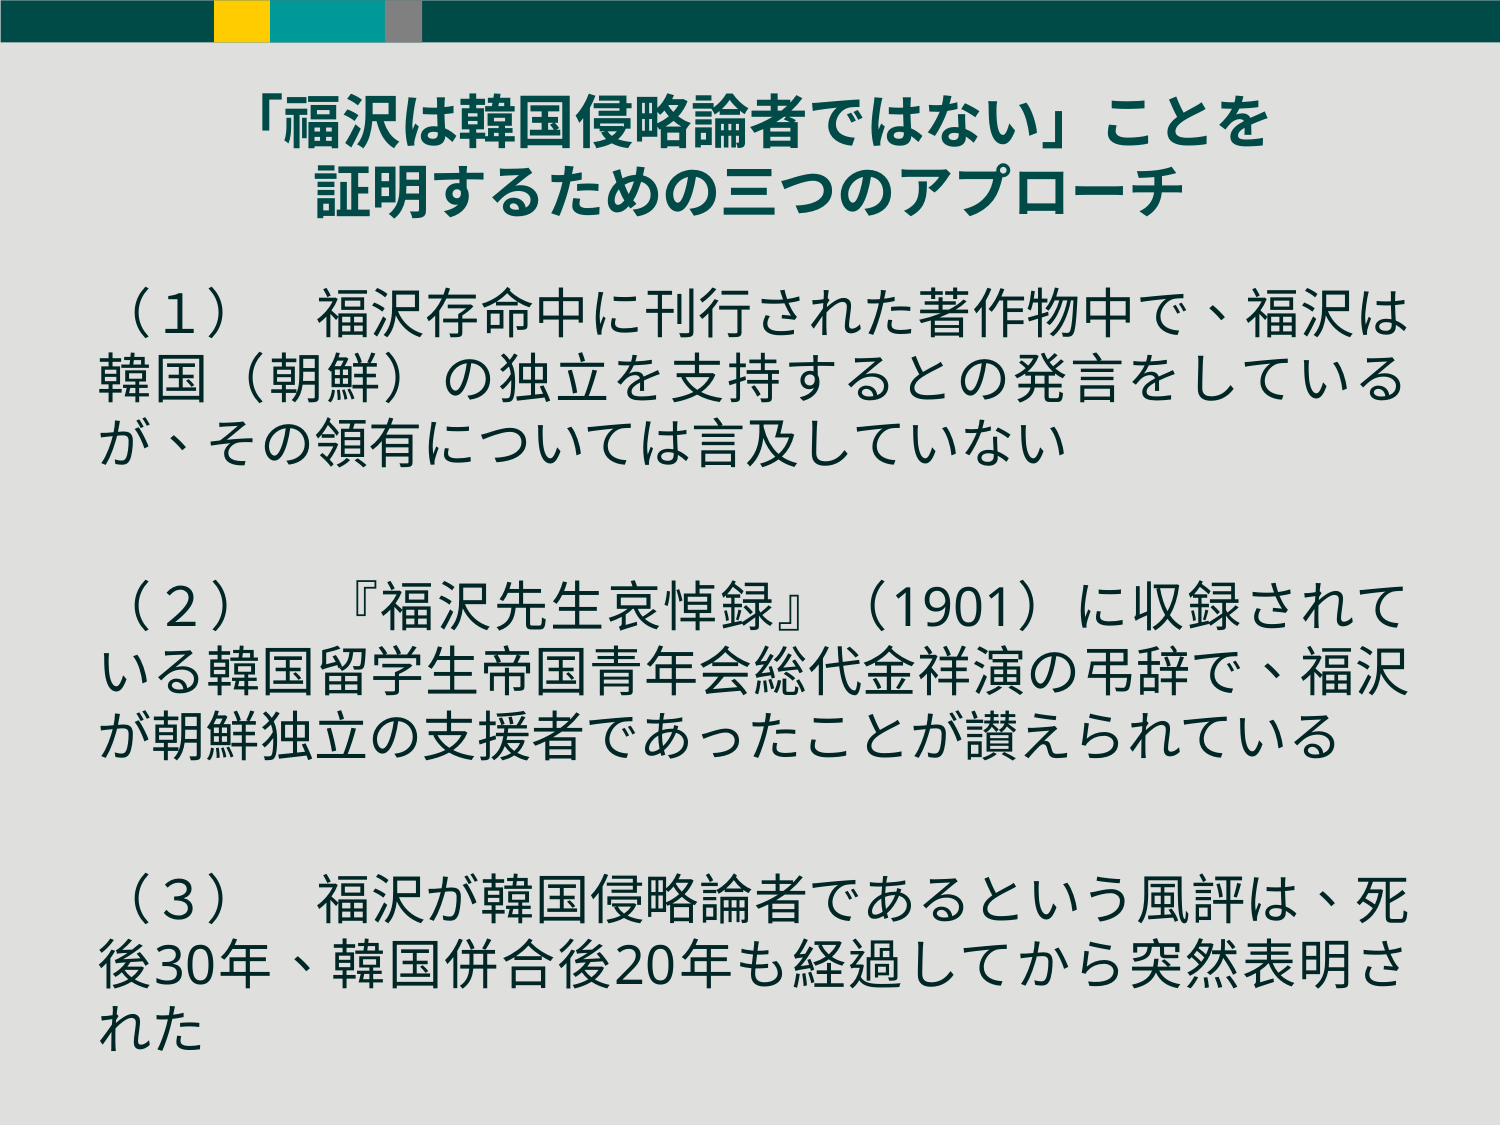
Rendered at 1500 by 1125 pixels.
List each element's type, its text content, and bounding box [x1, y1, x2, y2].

title 「福沢は韓国侵略論者ではない」ことを 証明するための三つのアプローチ [75, 77, 1425, 233]
list （１） 福沢存命中に刊行された著作物中で、福沢は韓国（朝鮮）の独立を支持するとの発言をしているが、その領有については言及していない （２） 『福沢先生哀悼録』（1901）に収録されている韓国留学生帝国青年会総代金祥演の弔辞で、福沢が朝鮮独立の支援者であったことが讃えられている （３） 福沢が韓国侵略論者であるという風評は、死後30年、韓国併合後20年も経過してから突然表明された [82, 271, 1425, 1062]
